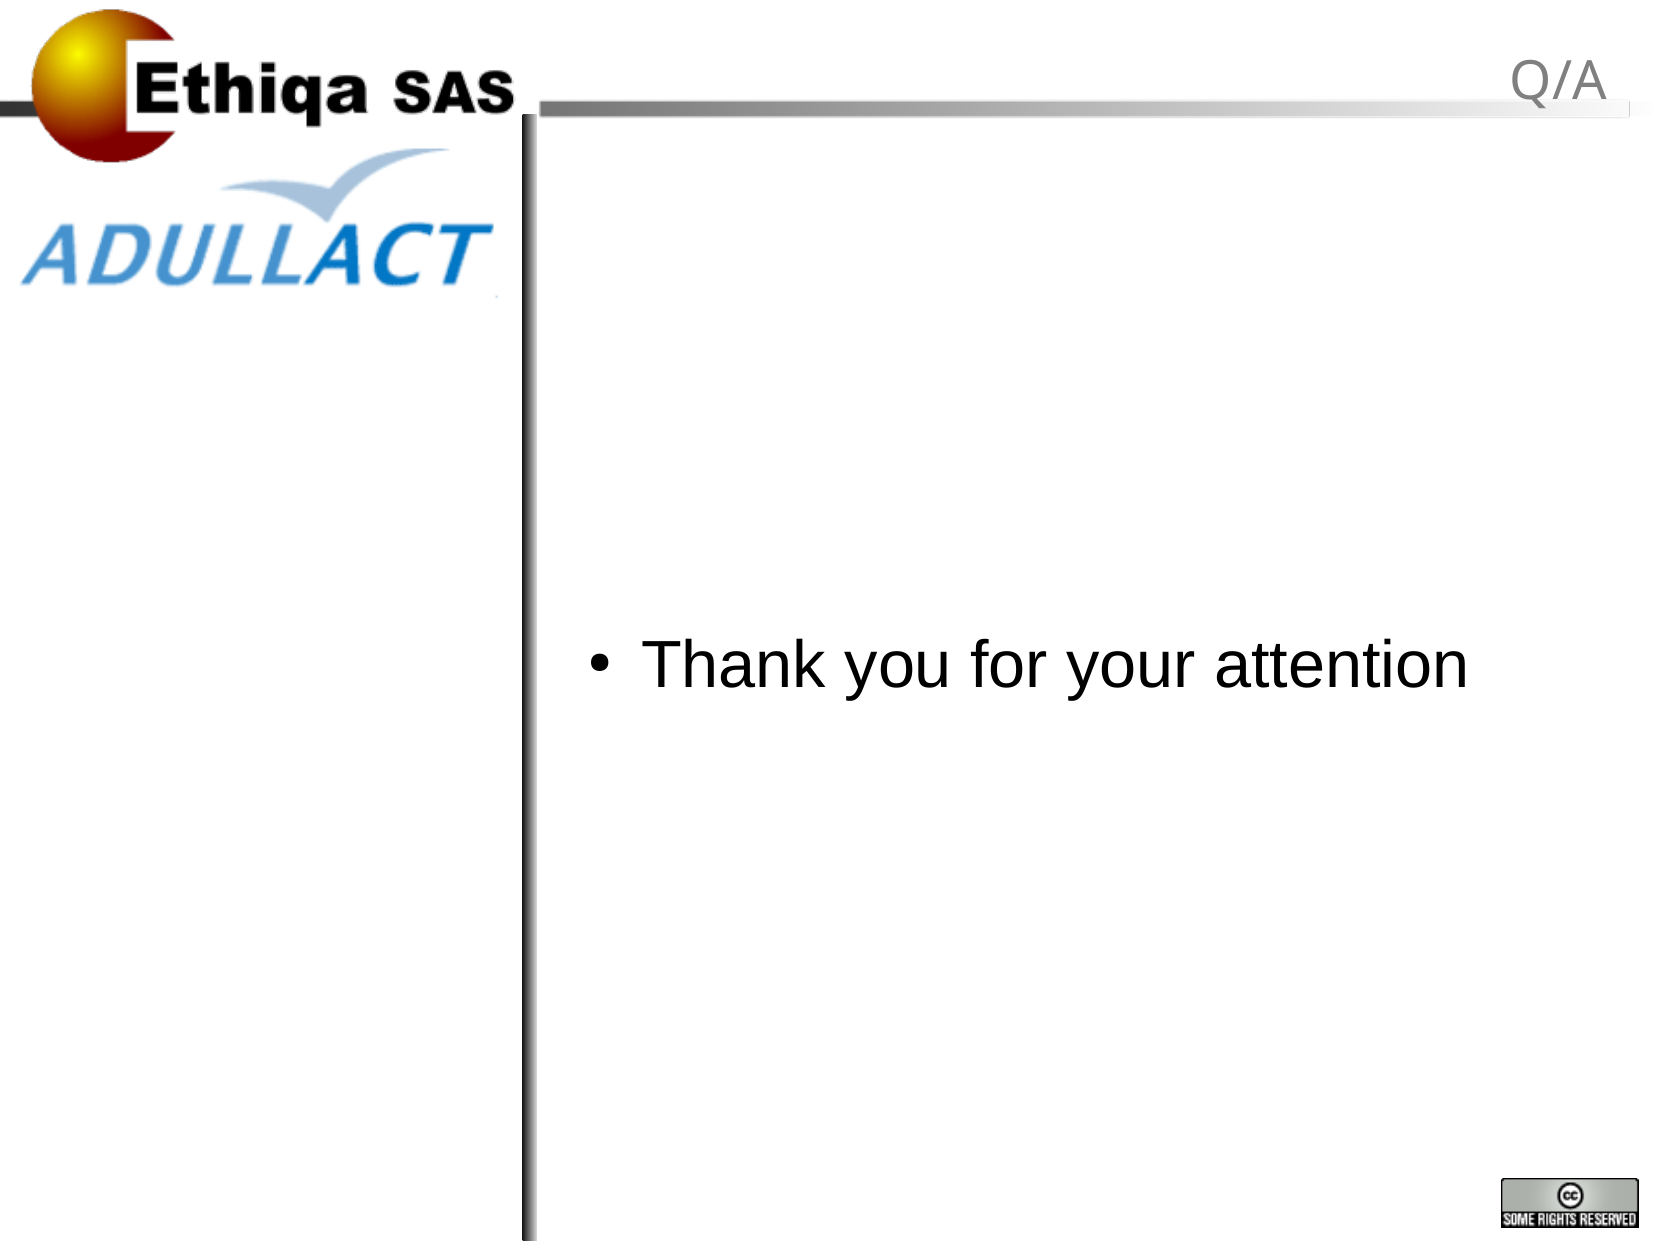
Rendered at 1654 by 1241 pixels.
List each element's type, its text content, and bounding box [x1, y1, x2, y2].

title Q/A [353, 20, 1608, 136]
picture [1501, 1178, 1639, 1228]
picture [0, 5, 1654, 298]
list Thank you for your attention [552, 626, 1593, 1171]
